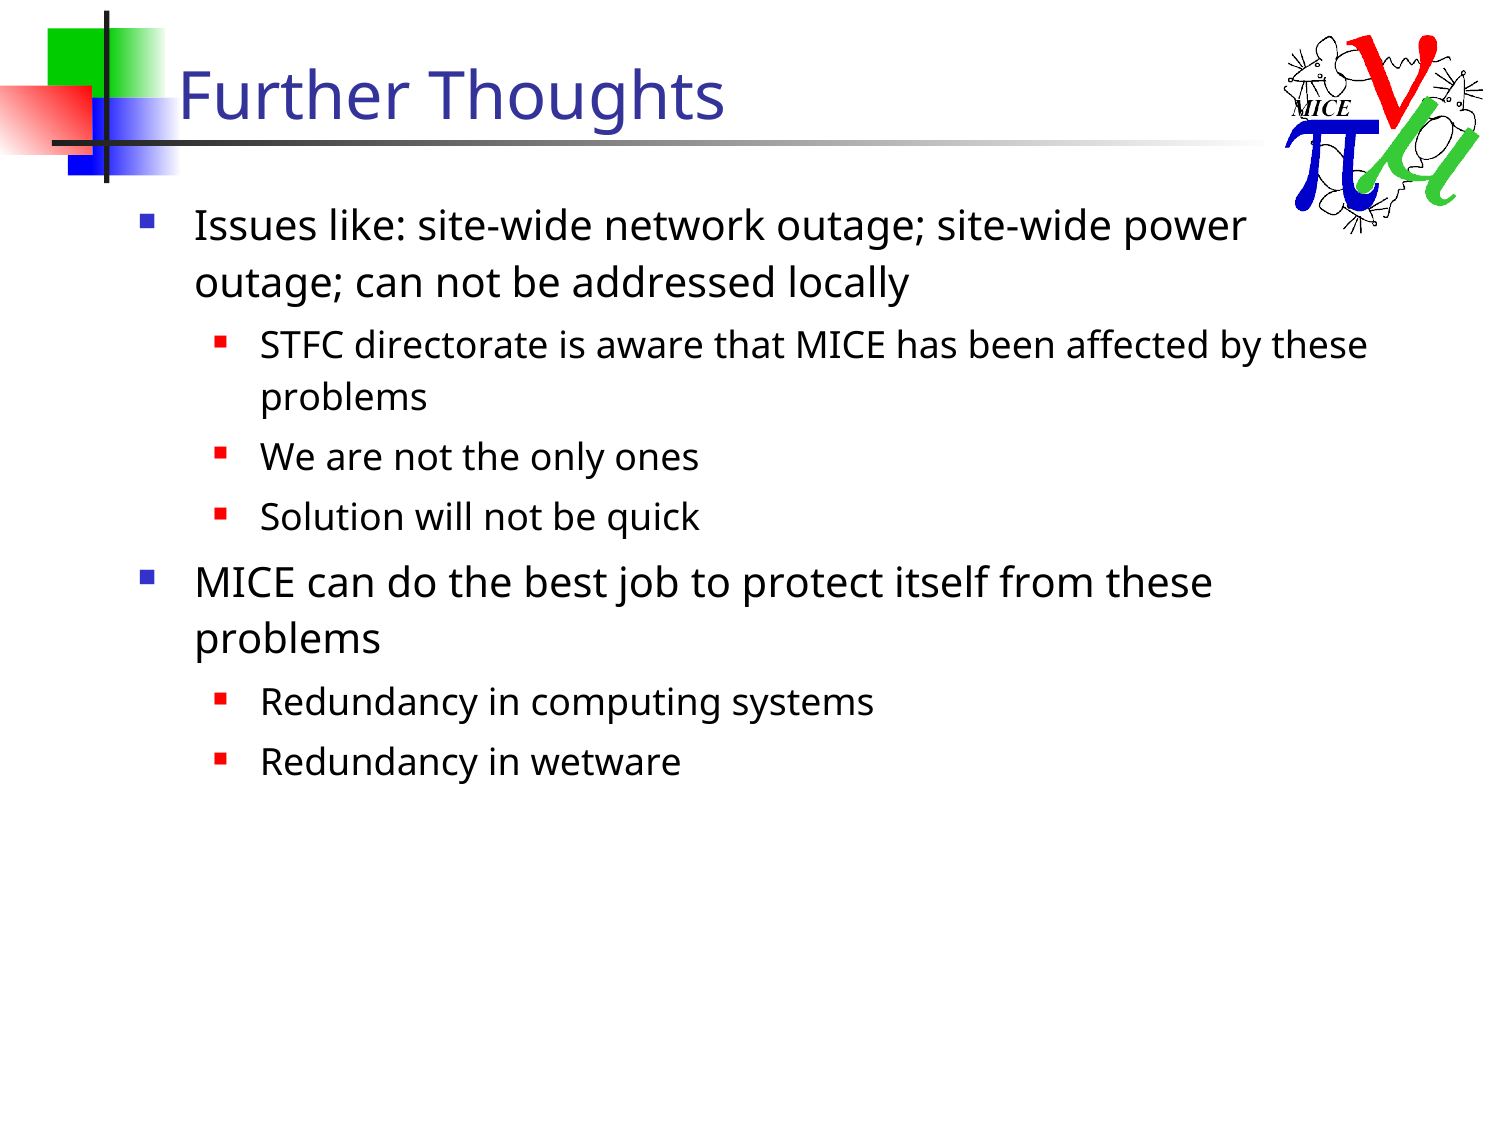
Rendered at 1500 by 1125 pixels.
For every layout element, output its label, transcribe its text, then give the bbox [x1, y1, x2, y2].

list Issues like: site-wide network outage; site-wide power outage; can not be addressed locally STFC directorate is aware that MICE has been affected by these problems We are not the only ones Solution will not be quick MICE can do the best job to protect itself from these problems Redundancy in computing systems Redundancy in wetware [123, 188, 1399, 716]
picture [1399, 5, 1500, 251]
title Further Thoughts [162, 0, 1441, 188]
